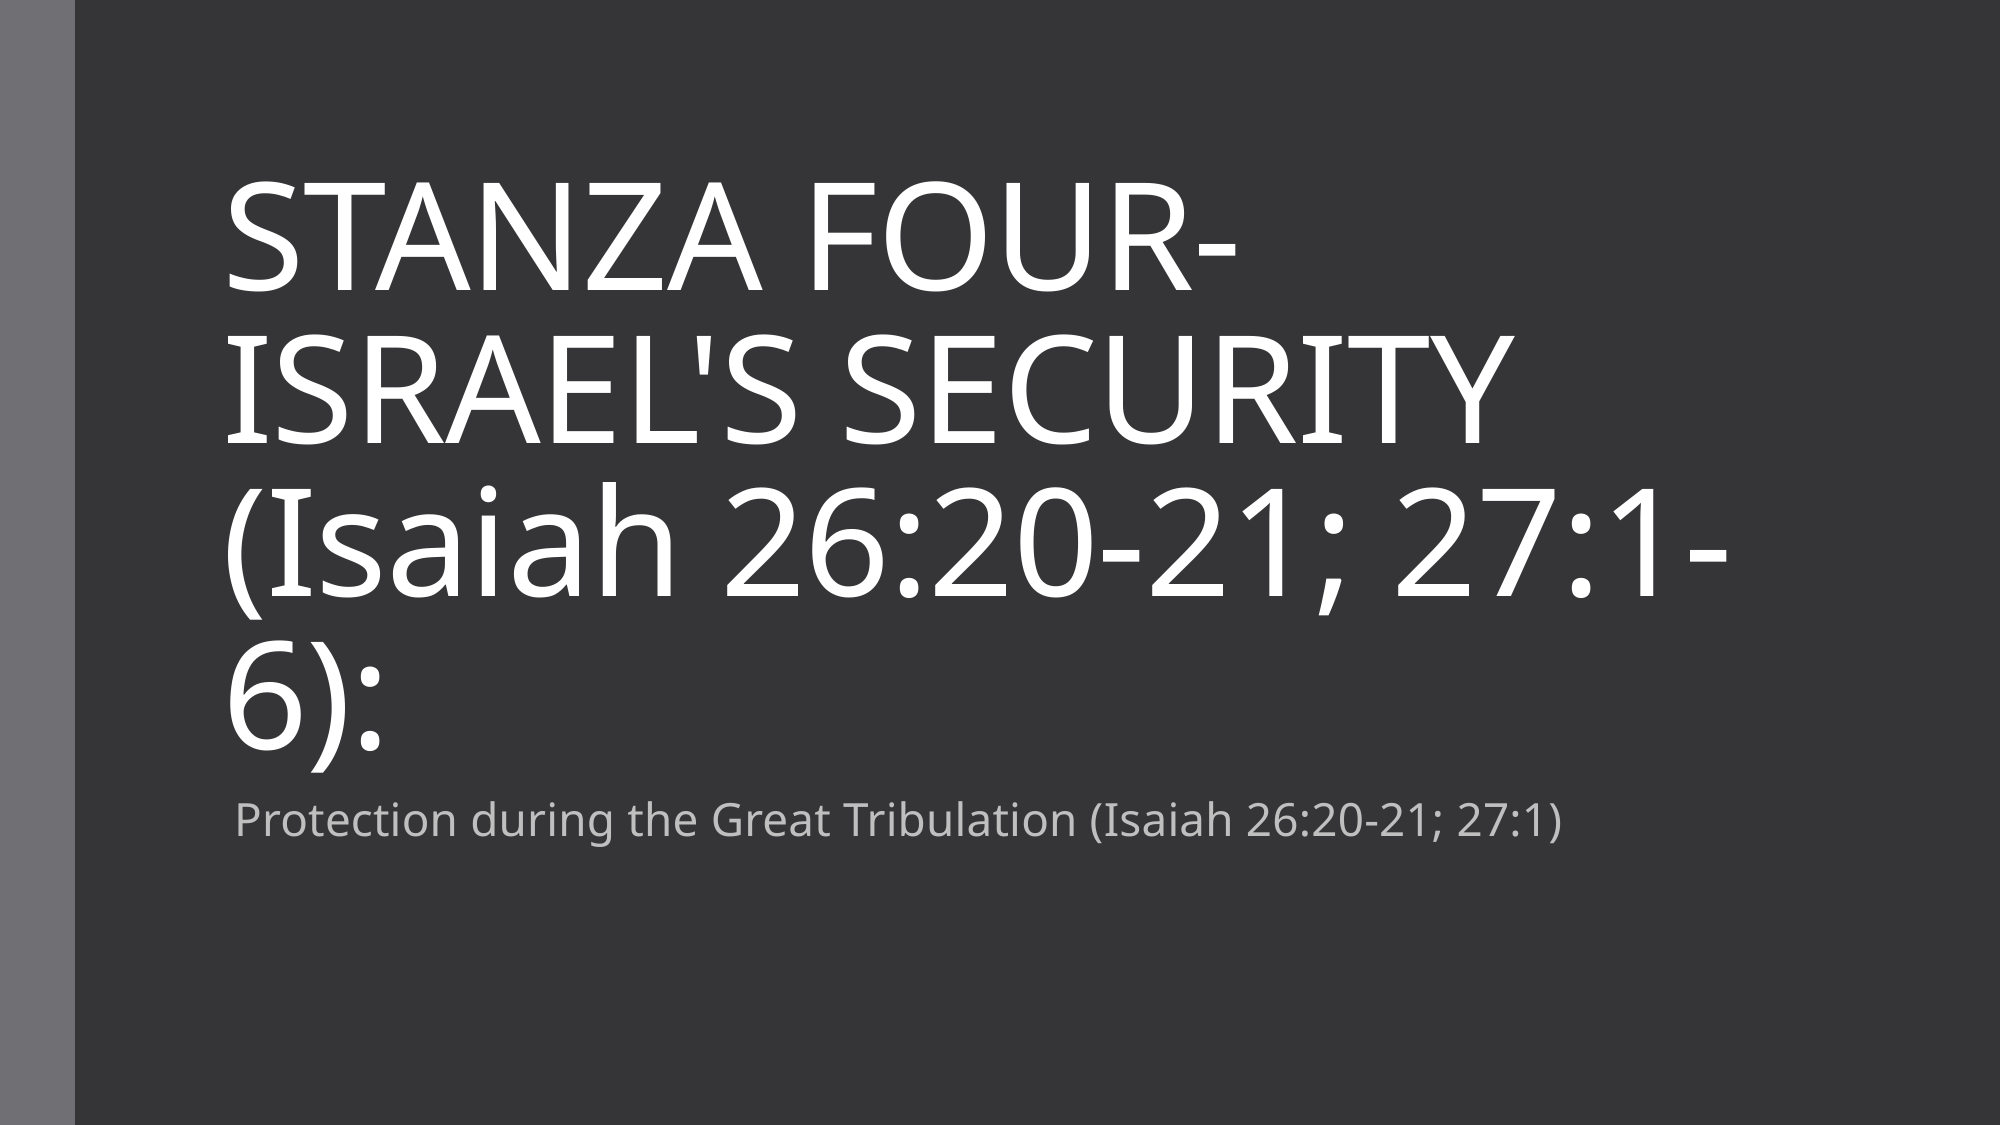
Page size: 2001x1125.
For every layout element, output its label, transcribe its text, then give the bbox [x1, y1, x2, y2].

subtitle Protection during the Great Tribulation (Isaiah 26:20-21; 27:1) [206, 787, 1752, 1066]
title STANZA FOUR-ISRAEL'S SECURITY (Isaiah 26:20-21; 27:1-6): [206, 124, 1752, 787]
